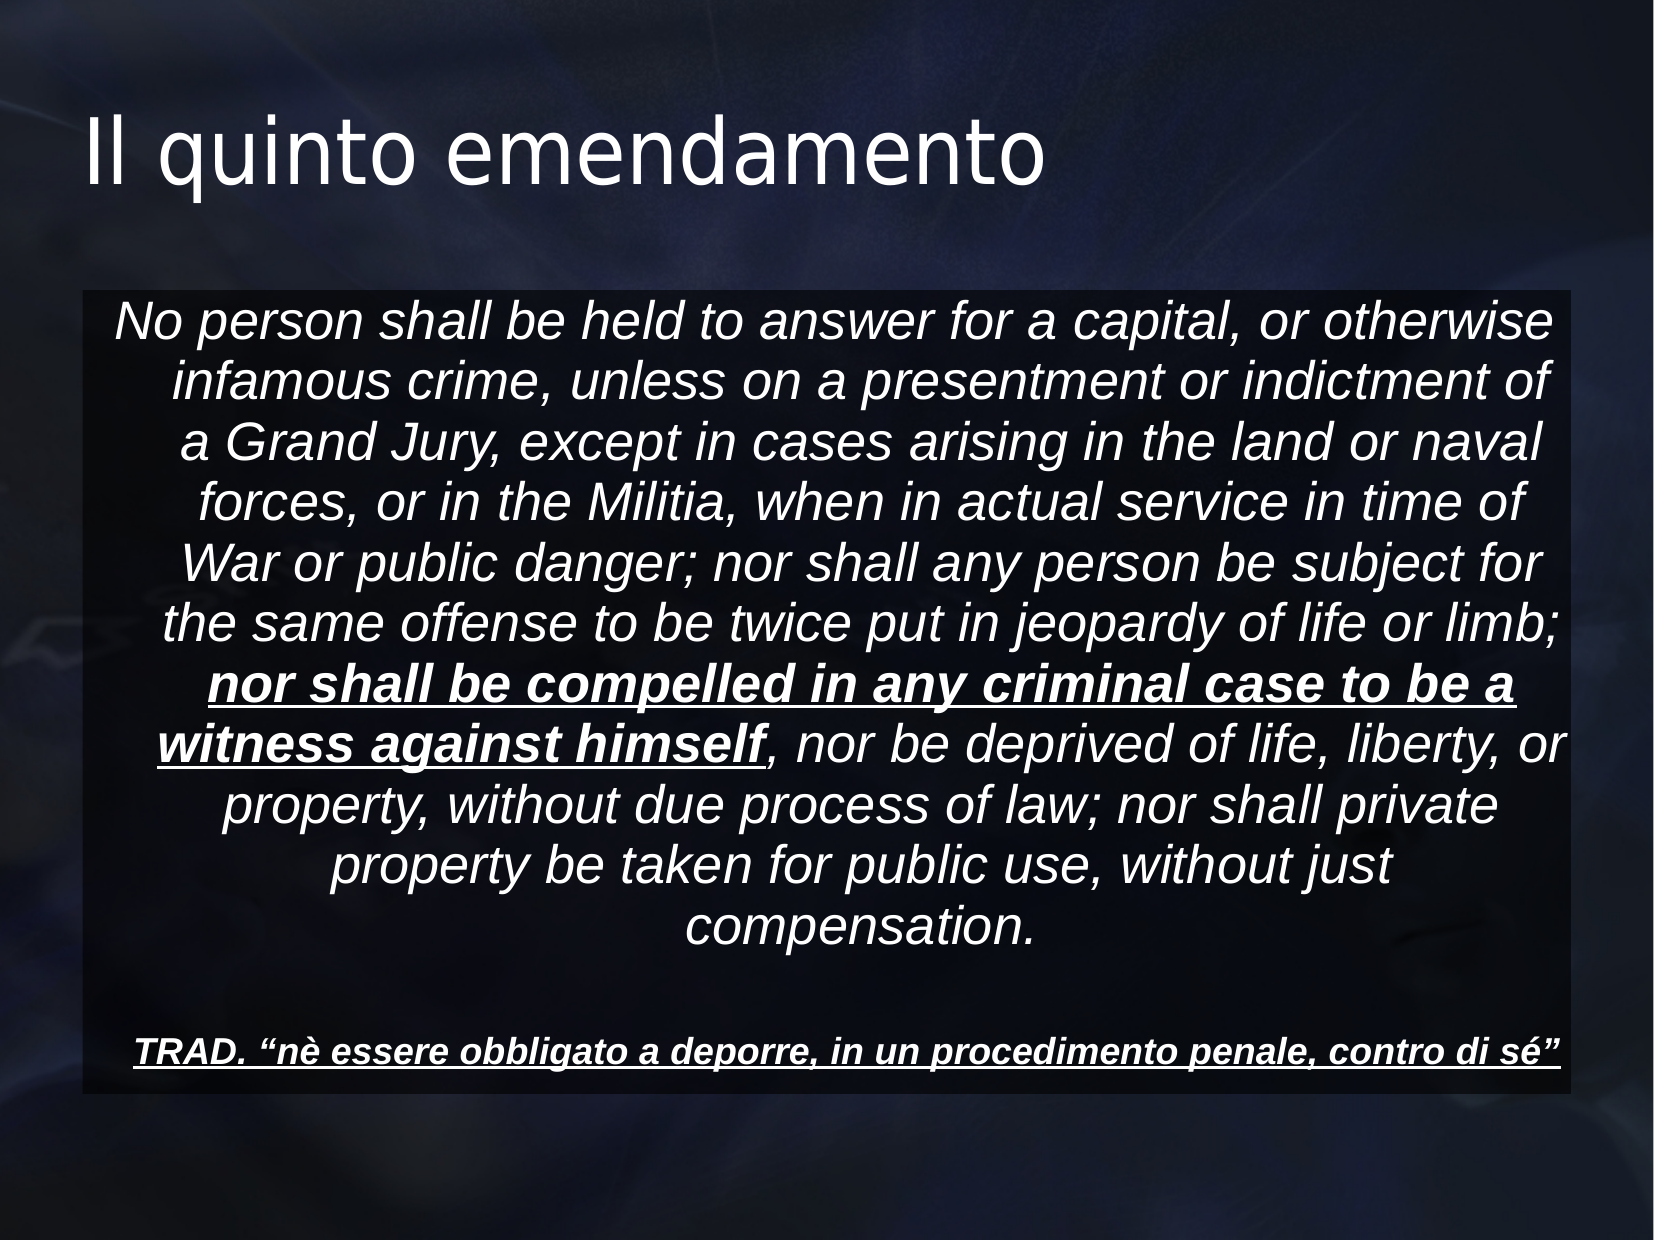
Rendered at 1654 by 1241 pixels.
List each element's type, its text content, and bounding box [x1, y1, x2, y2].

text_box TRAD. “nè essere obbligato a deporre, in un procedimento penale, contro di sé” [52, 1030, 1625, 1152]
picture [0, 0, 1654, 1240]
title Il quinto emendamento [82, 56, 1571, 250]
list No person shall be held to answer for a capital, or otherwise infamous crime, unless on a presentment or indictment of a Grand Jury, except in cases arising in the land or naval forces, or in the Militia, when in actual service in time of War or public danger; nor shall any person be subject for the same offense to be twice put in jeopardy of life or limb; nor shall be compelled in any criminal case to be a witness against himself, nor be deprived of life, liberty, or property, without due process of law; nor shall private property be taken for public use, without just compensation. [82, 290, 1571, 1030]
